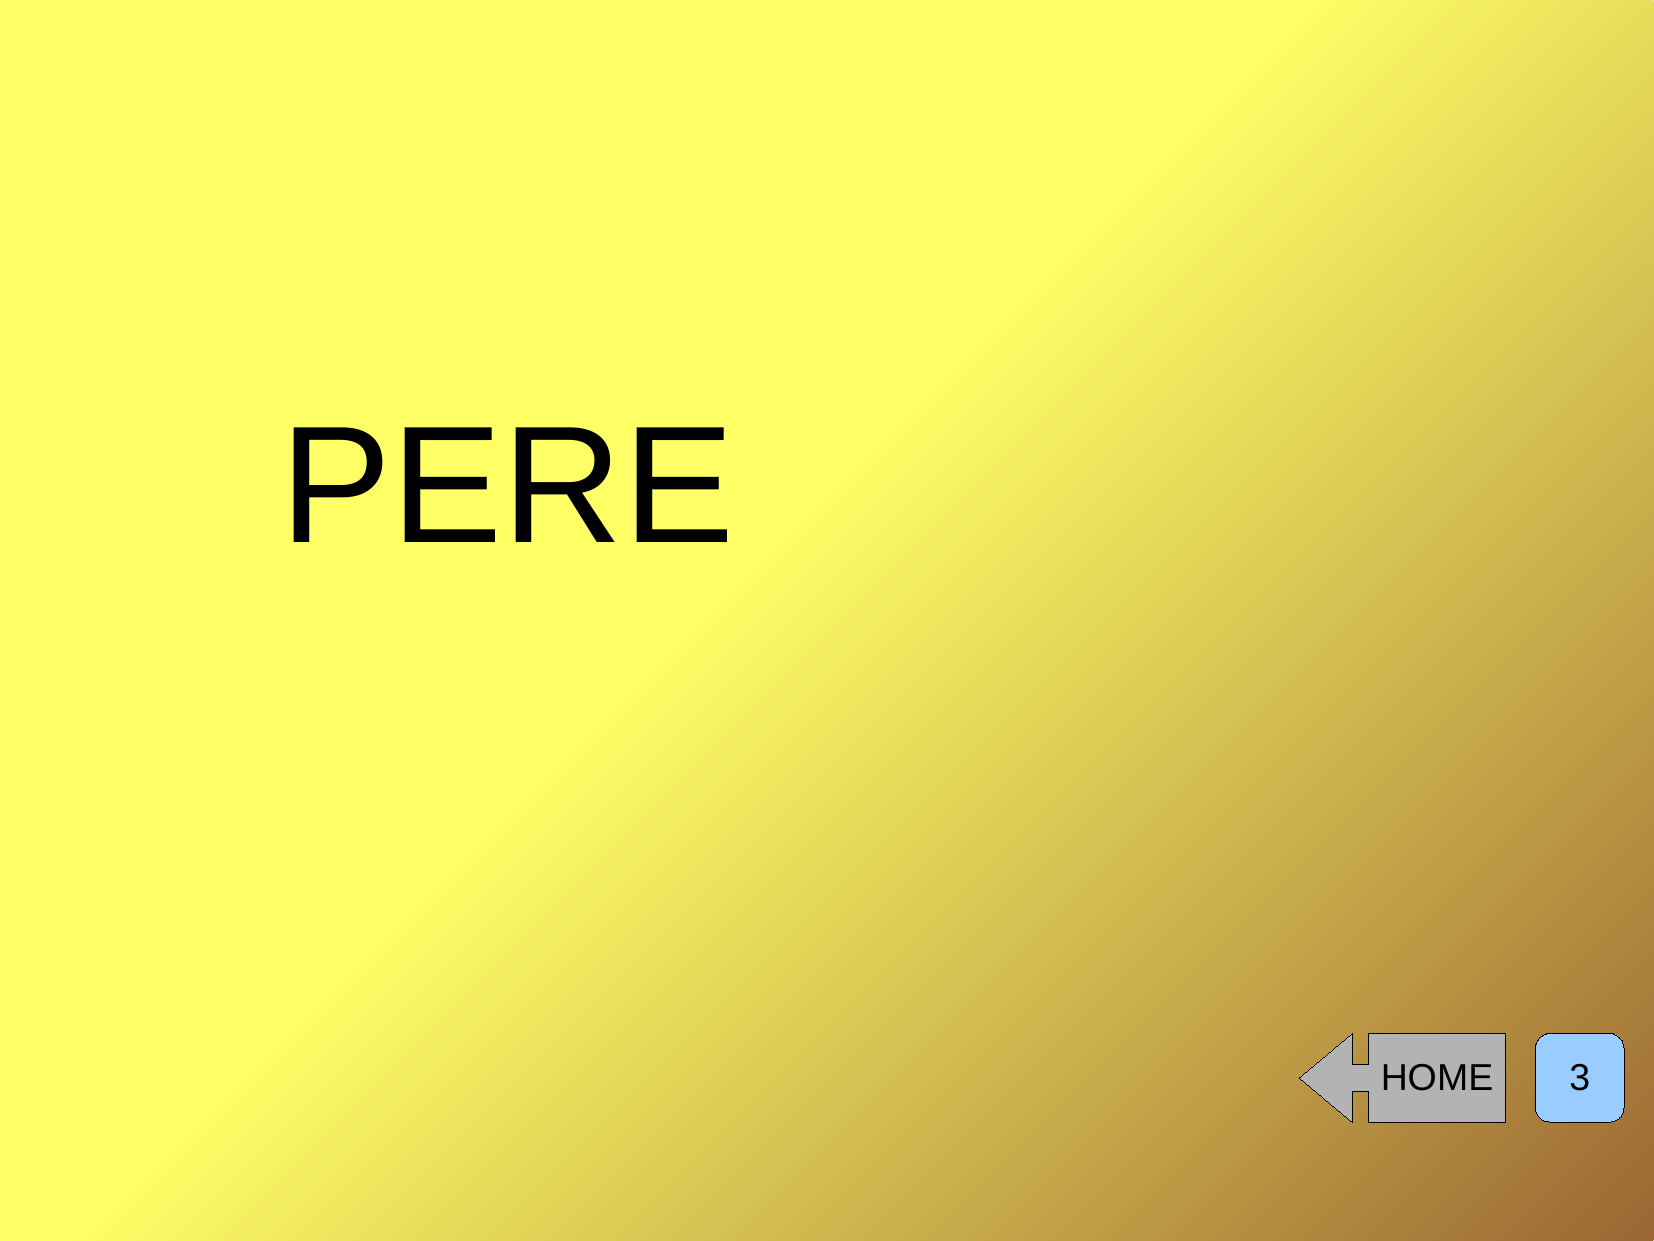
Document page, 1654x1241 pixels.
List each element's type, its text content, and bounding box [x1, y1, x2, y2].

text_box PERE [265, 383, 1418, 586]
text_box HOME [1299, 1033, 1506, 1123]
text_box <numero> [1535, 1033, 1625, 1123]
